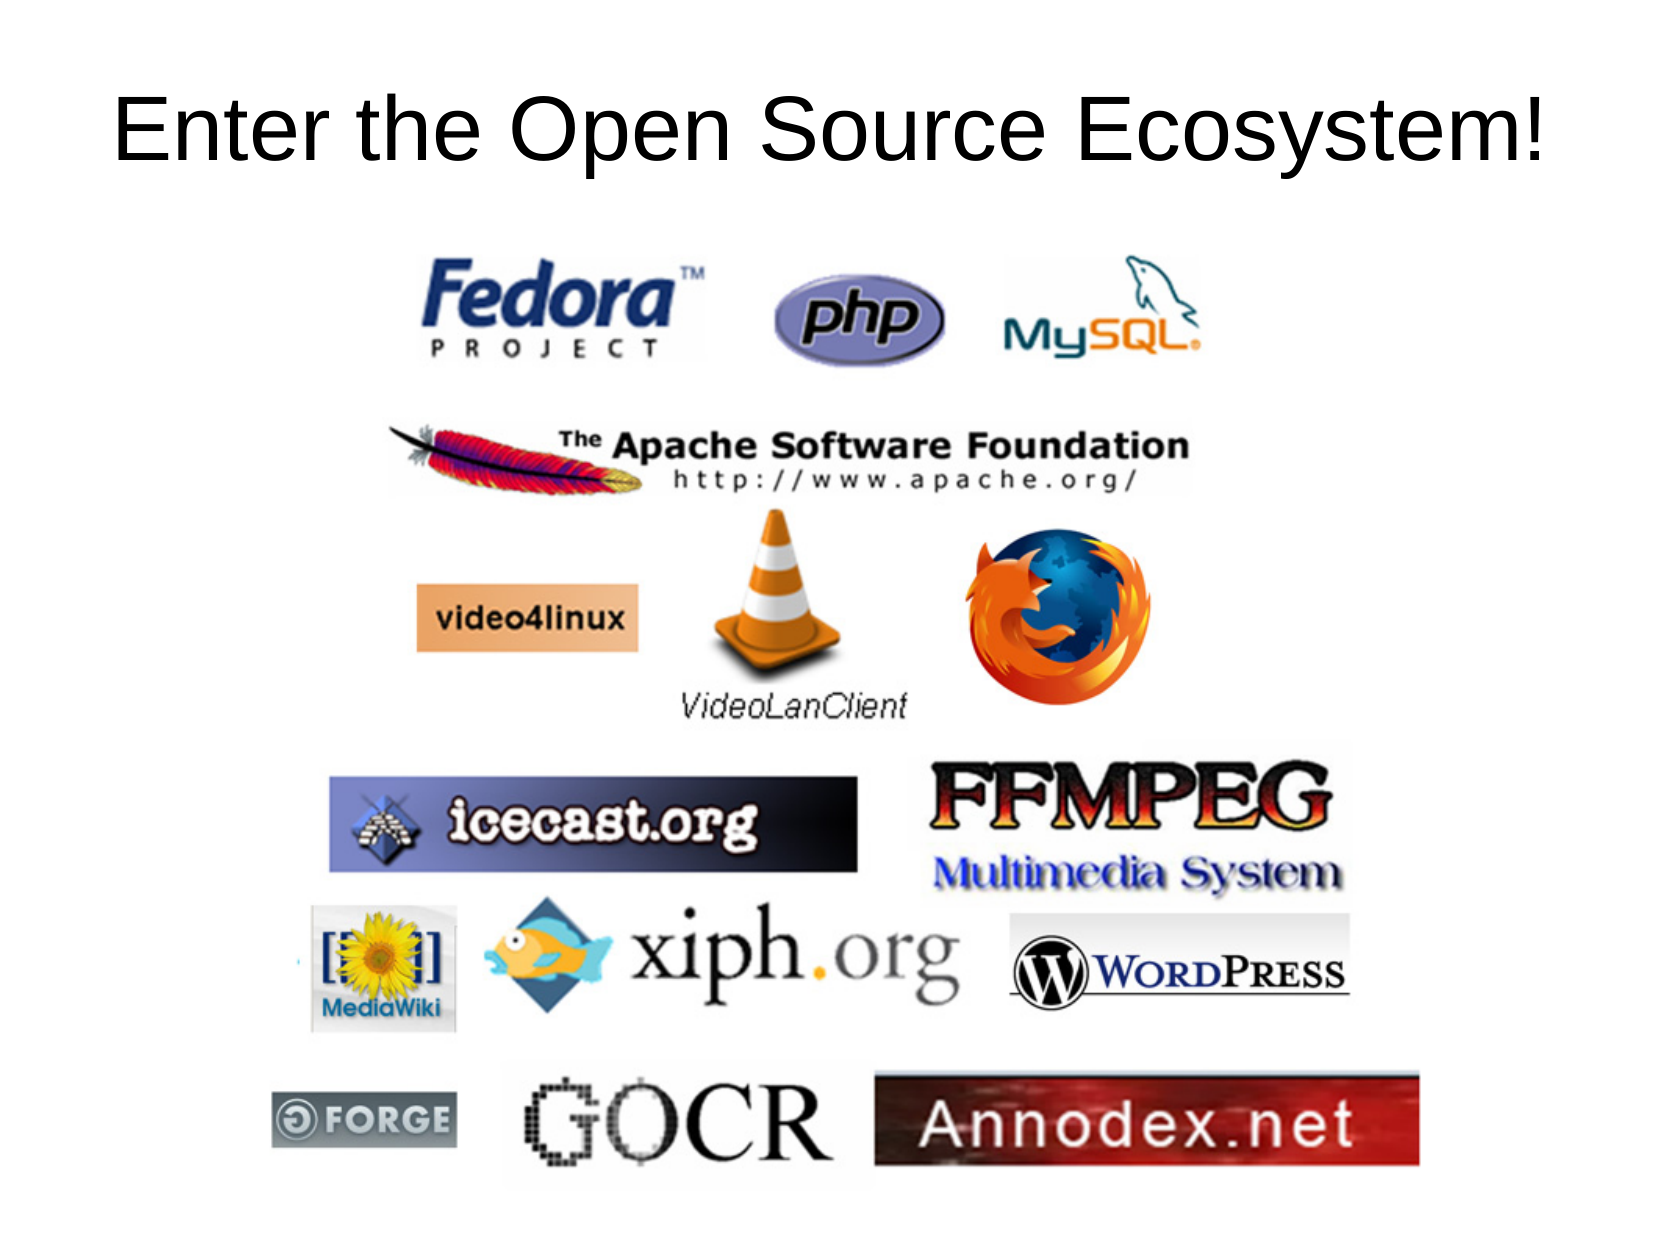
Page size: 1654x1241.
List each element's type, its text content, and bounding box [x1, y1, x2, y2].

picture [120, 205, 1521, 1212]
title Enter the Open Source Ecosystem! [86, 32, 1576, 226]
